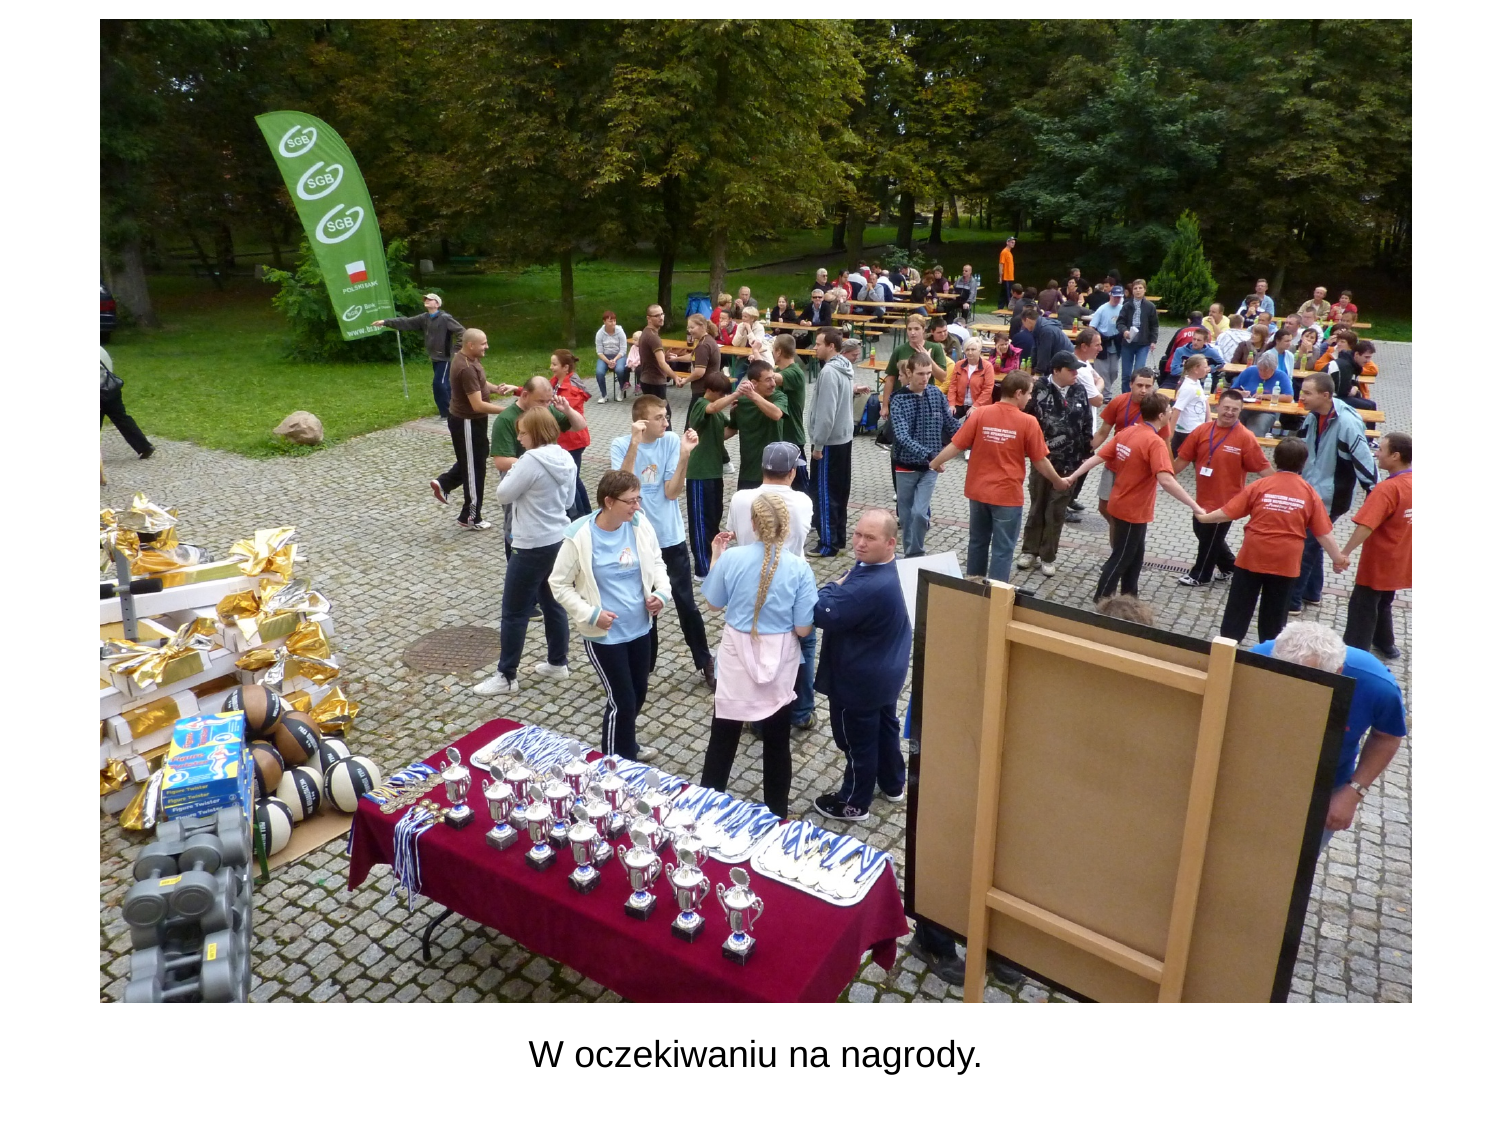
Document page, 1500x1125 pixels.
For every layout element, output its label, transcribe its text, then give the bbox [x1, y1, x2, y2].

text_box W oczekiwaniu na nagrody. [64, 1023, 1447, 1083]
picture [100, 19, 1412, 1003]
